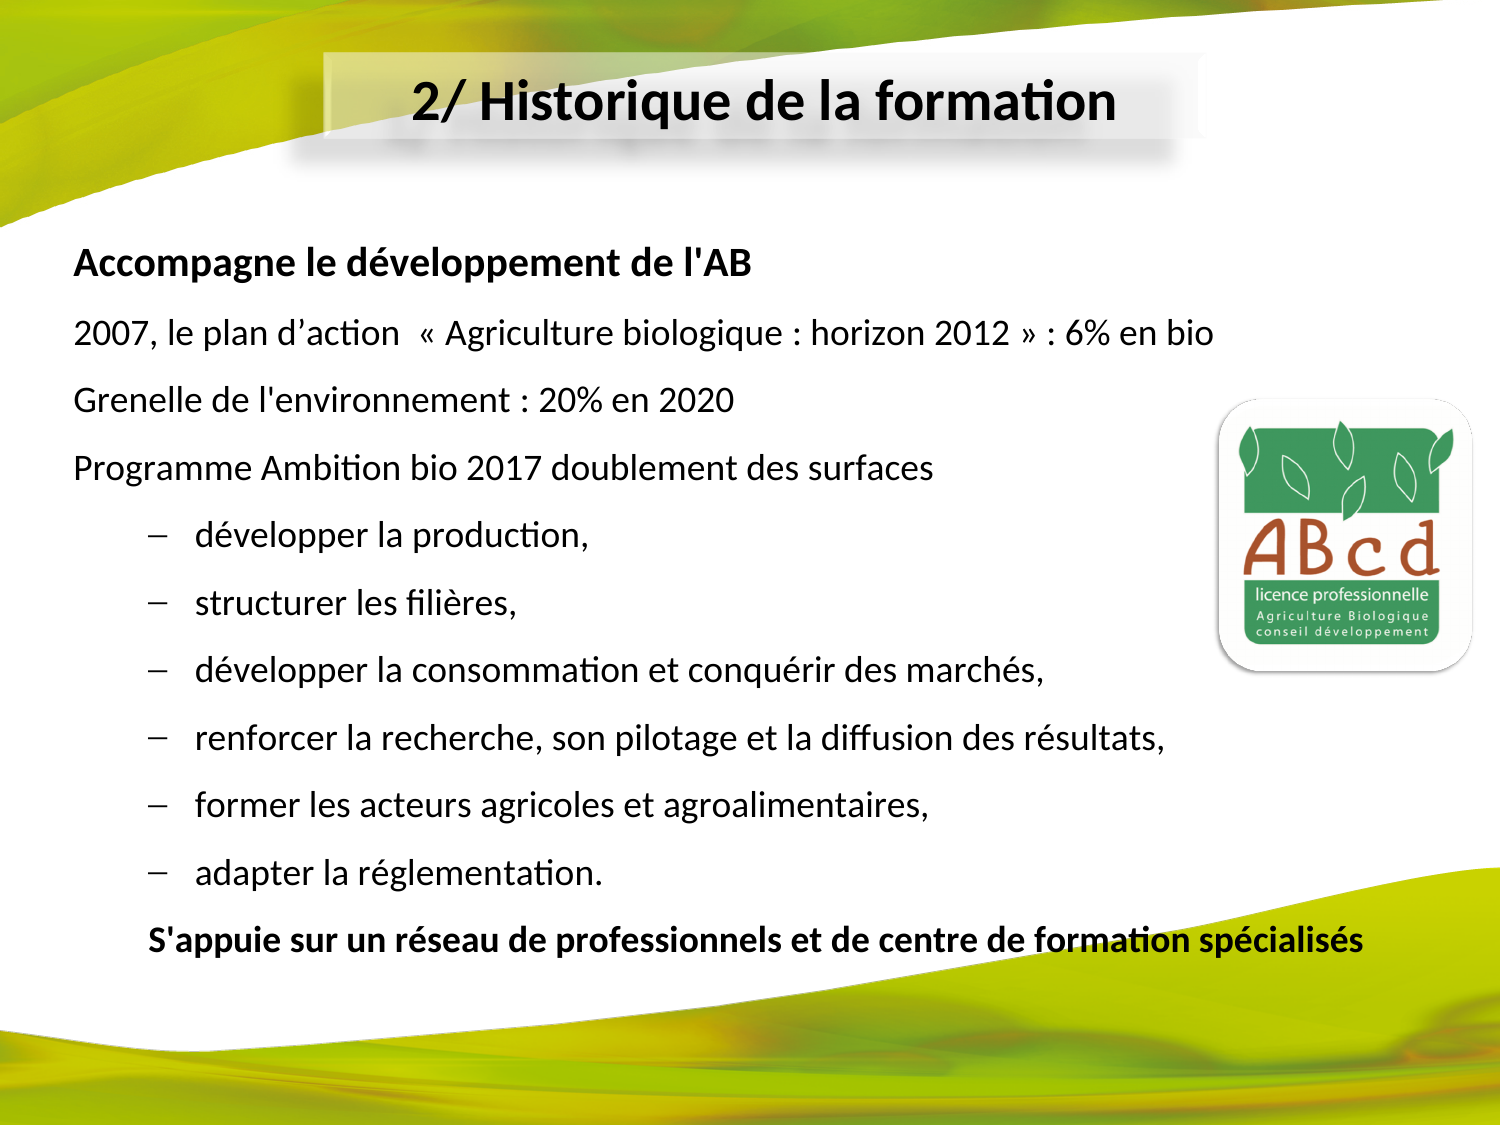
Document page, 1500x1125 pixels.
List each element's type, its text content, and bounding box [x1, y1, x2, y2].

picture [1210, 394, 1477, 680]
picture [265, 43, 1209, 191]
picture [15, 867, 1500, 1125]
text_box Accompagne le développement de l'AB 2007, le plan d’action « Agriculture biologique : horizon 2012 » : 6% en bio Grenelle de l'environnement : 20% en 2020 Programme Ambition bio 2017 doublement des surfaces développer la production, structurer les filières, développer la consommation et conquérir des marchés, renforcer la recherche, son pilotage et la diffusion des résultats, former les acteurs agricoles et agroalimentaires, adapter la réglementation. S'appuie sur un réseau de professionnels et de centre de formation spécialisés [58, 202, 1388, 969]
text_box 2/ Historique de la formation [324, 54, 1207, 141]
